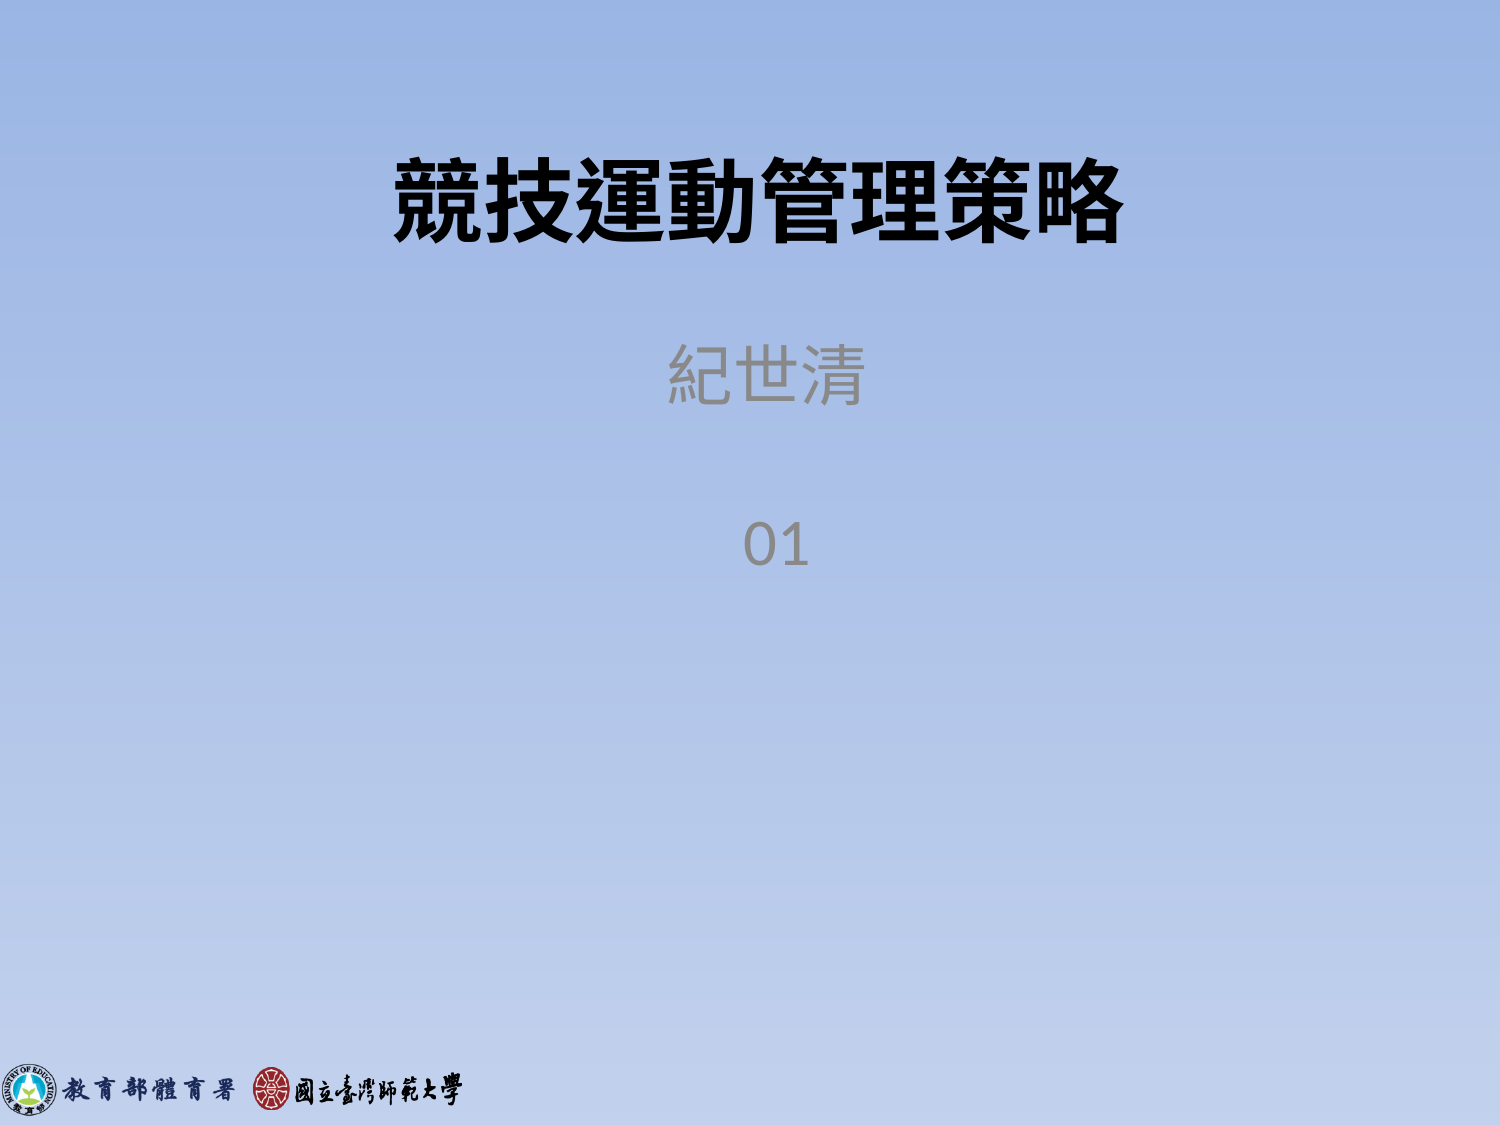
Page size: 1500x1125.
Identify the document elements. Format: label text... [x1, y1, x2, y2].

subtitle 紀世清 [242, 326, 1293, 433]
picture [0, 1051, 243, 1125]
text_box 01 [251, 491, 1302, 598]
title 競技運動管理策略 [121, 78, 1397, 320]
picture [253, 1067, 462, 1110]
